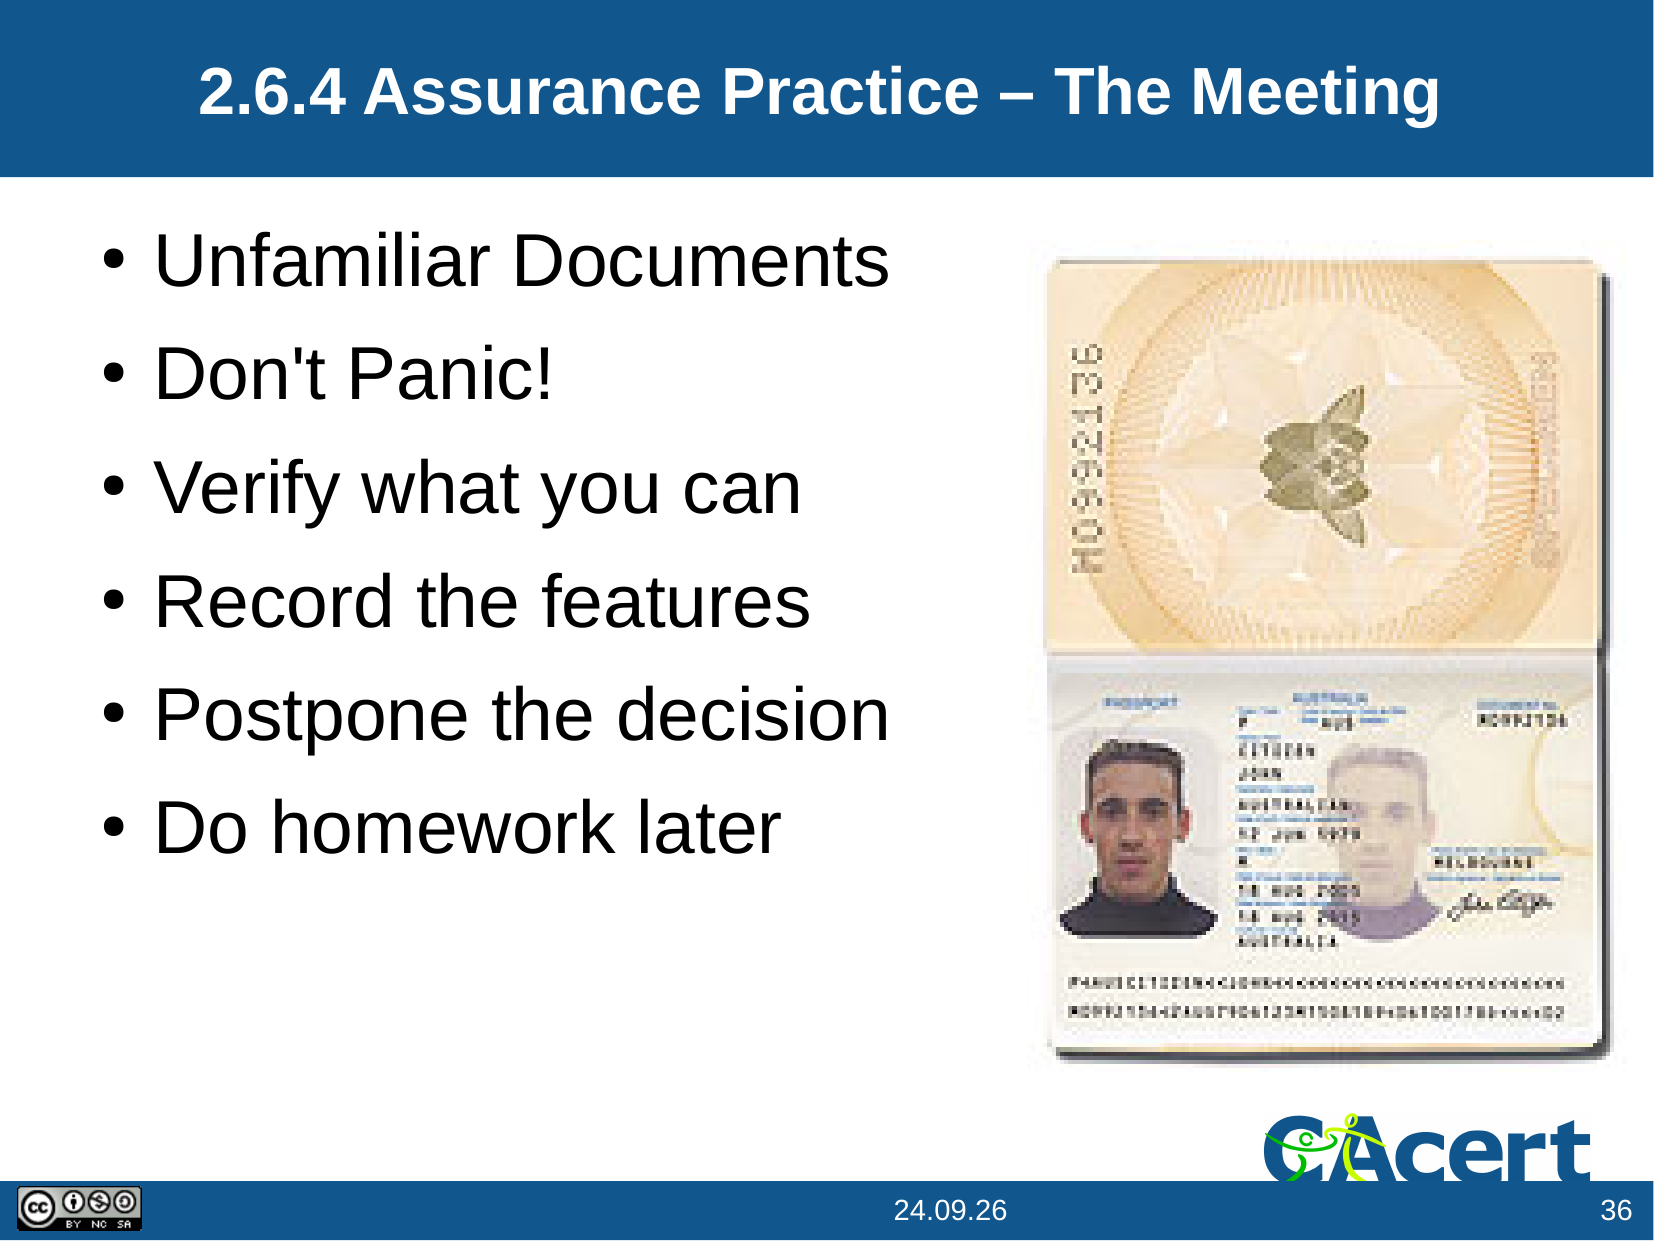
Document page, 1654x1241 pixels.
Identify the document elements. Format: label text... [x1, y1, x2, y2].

title 2.6.4 Assurance Practice – The Meeting [76, 17, 1565, 166]
picture [1263, 1112, 1591, 1181]
picture [1027, 240, 1627, 1078]
list Unfamiliar Documents Don't Panic! Verify what you can Record the features Postpone the decision Do homework later [82, 218, 1571, 1091]
picture [17, 1186, 142, 1231]
